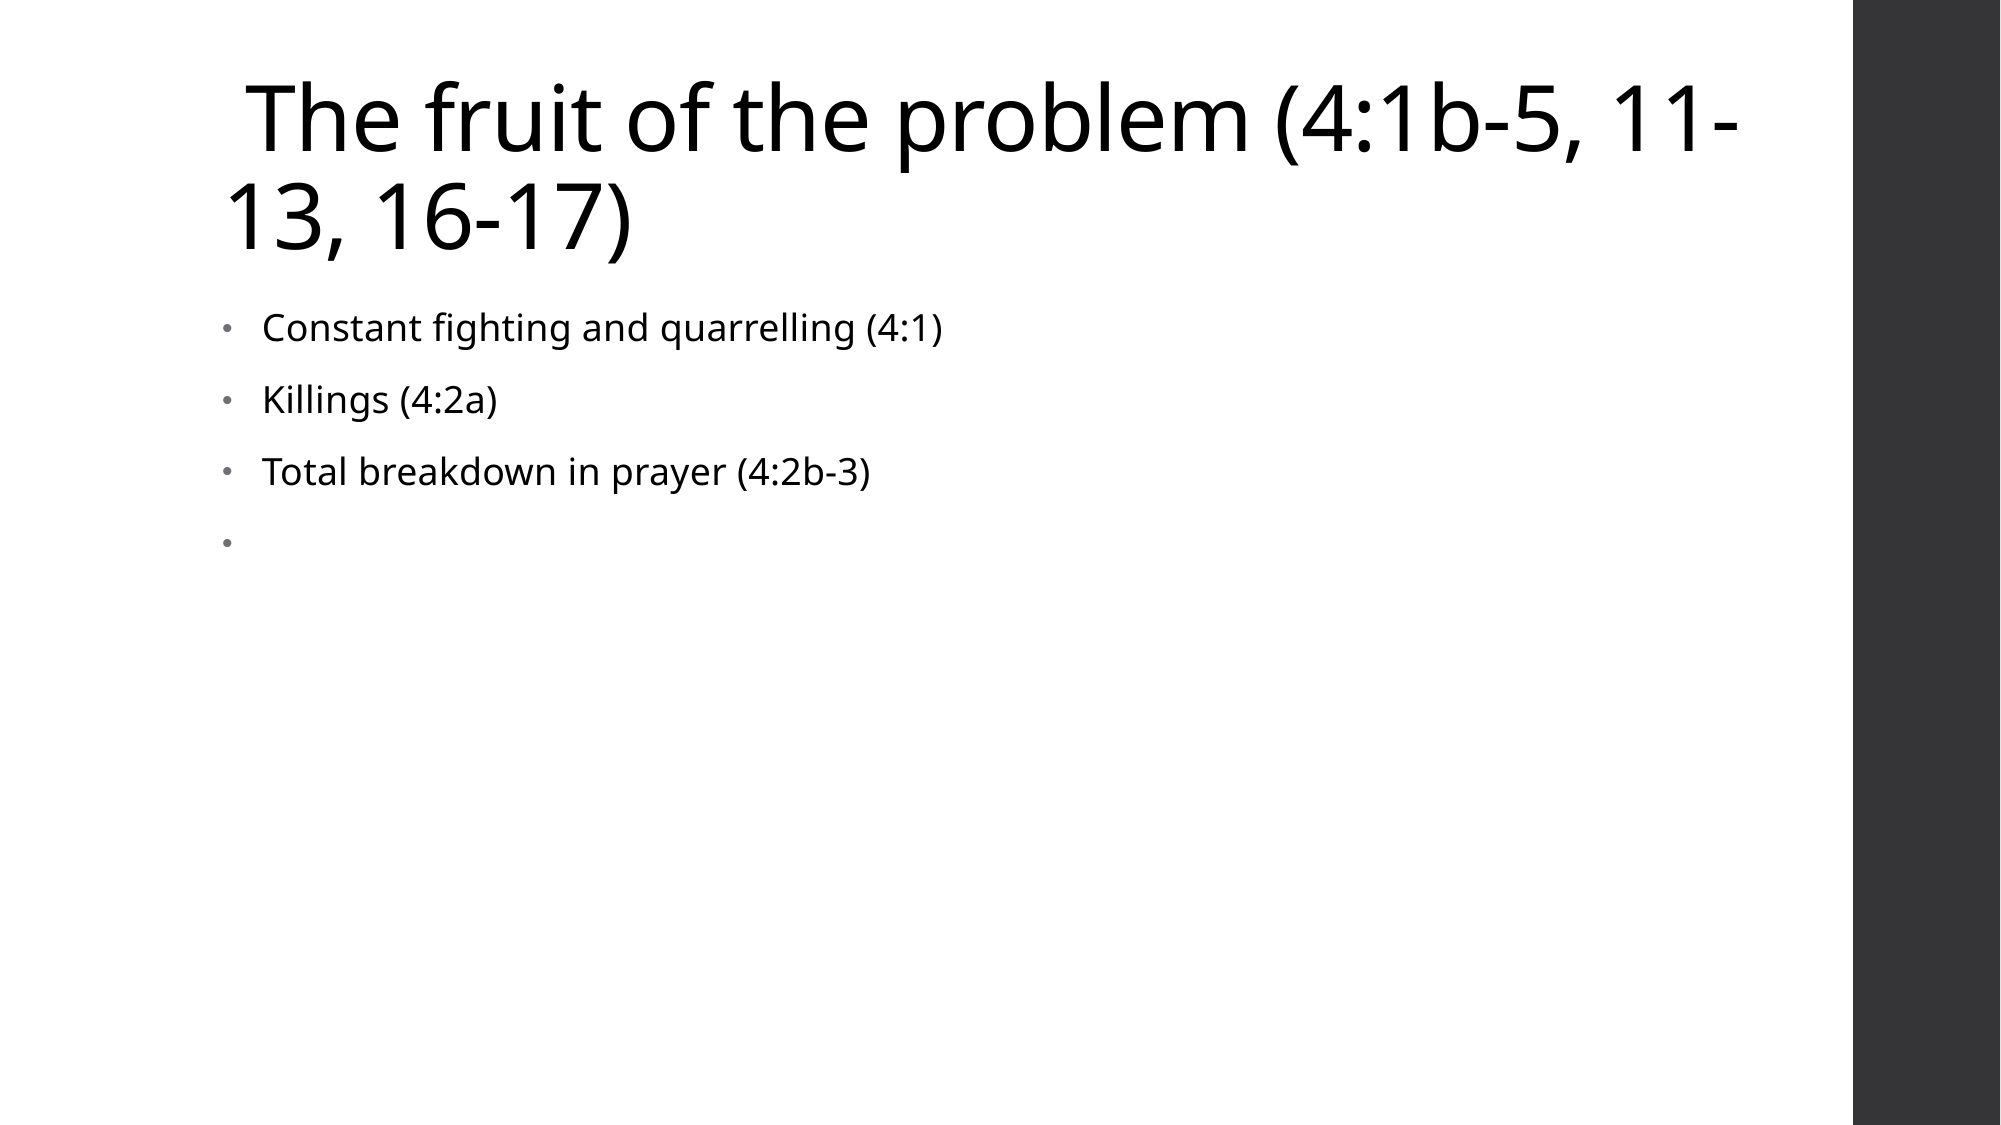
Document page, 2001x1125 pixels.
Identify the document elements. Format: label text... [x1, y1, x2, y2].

list Constant fighting and quarrelling (4:1) Killings (4:2a) Total breakdown in prayer (4:2b-3) [206, 299, 1617, 1014]
title The fruit of the problem (4:1b-5, 11-13, 16-17) [206, 60, 1797, 278]
